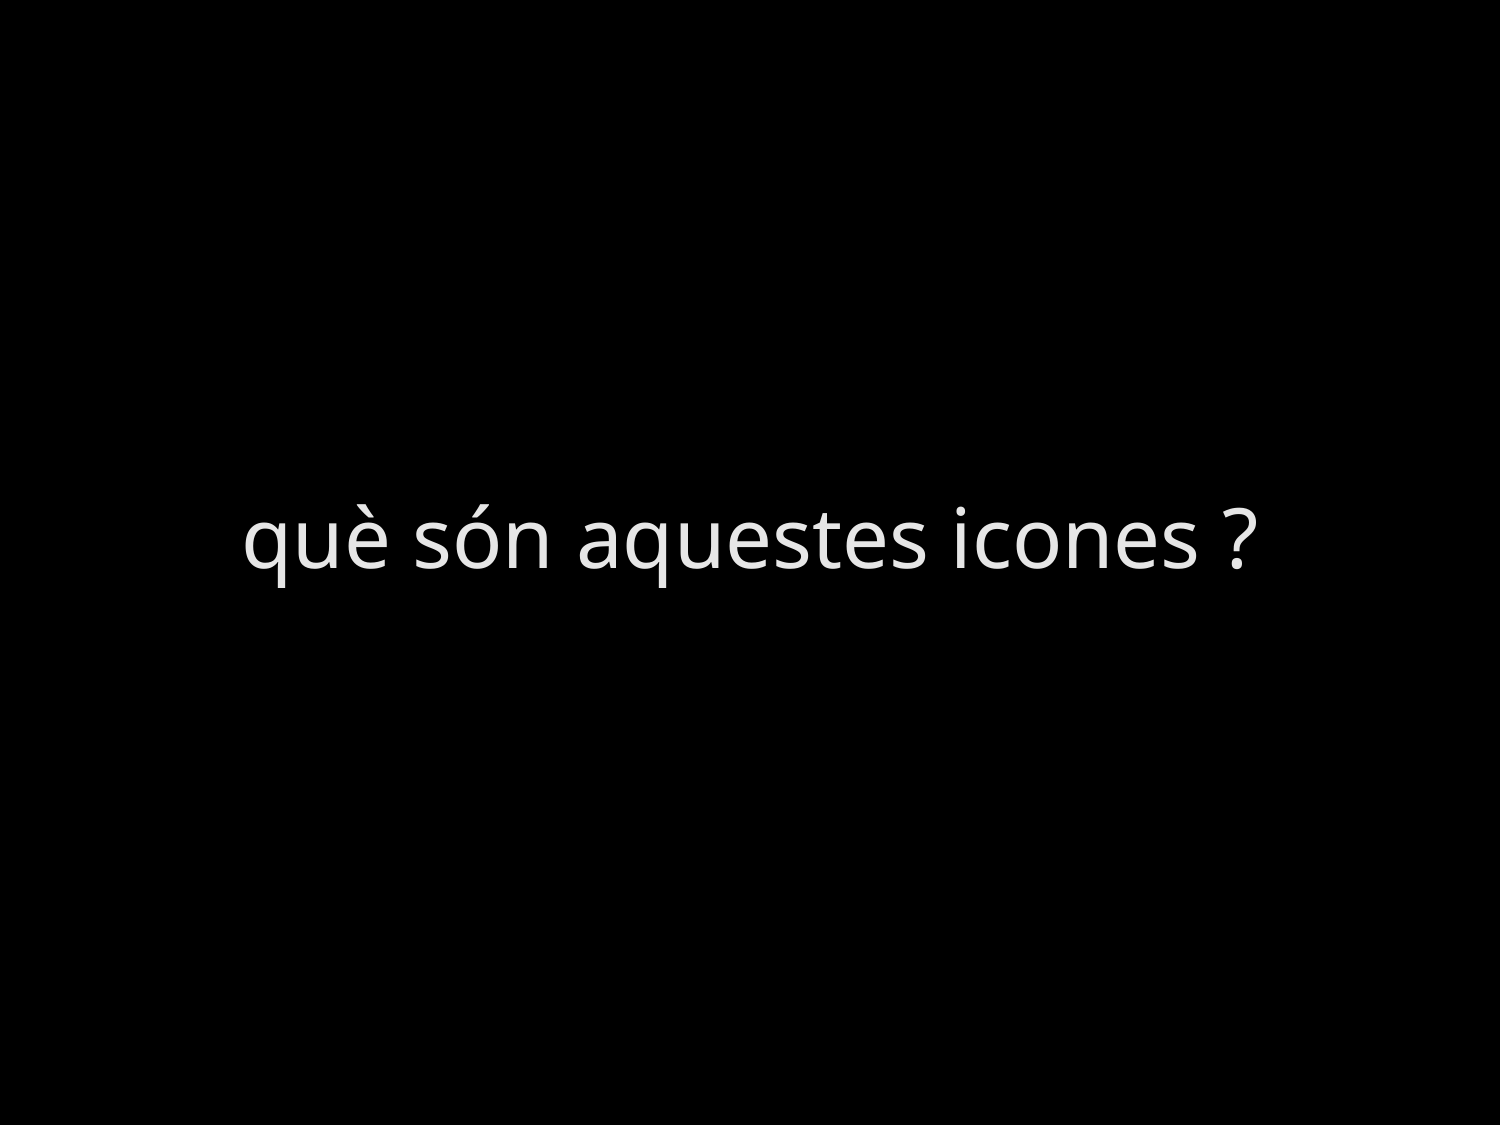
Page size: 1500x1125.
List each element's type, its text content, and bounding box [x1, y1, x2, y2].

title què són aquestes icones ? [110, 442, 1392, 631]
